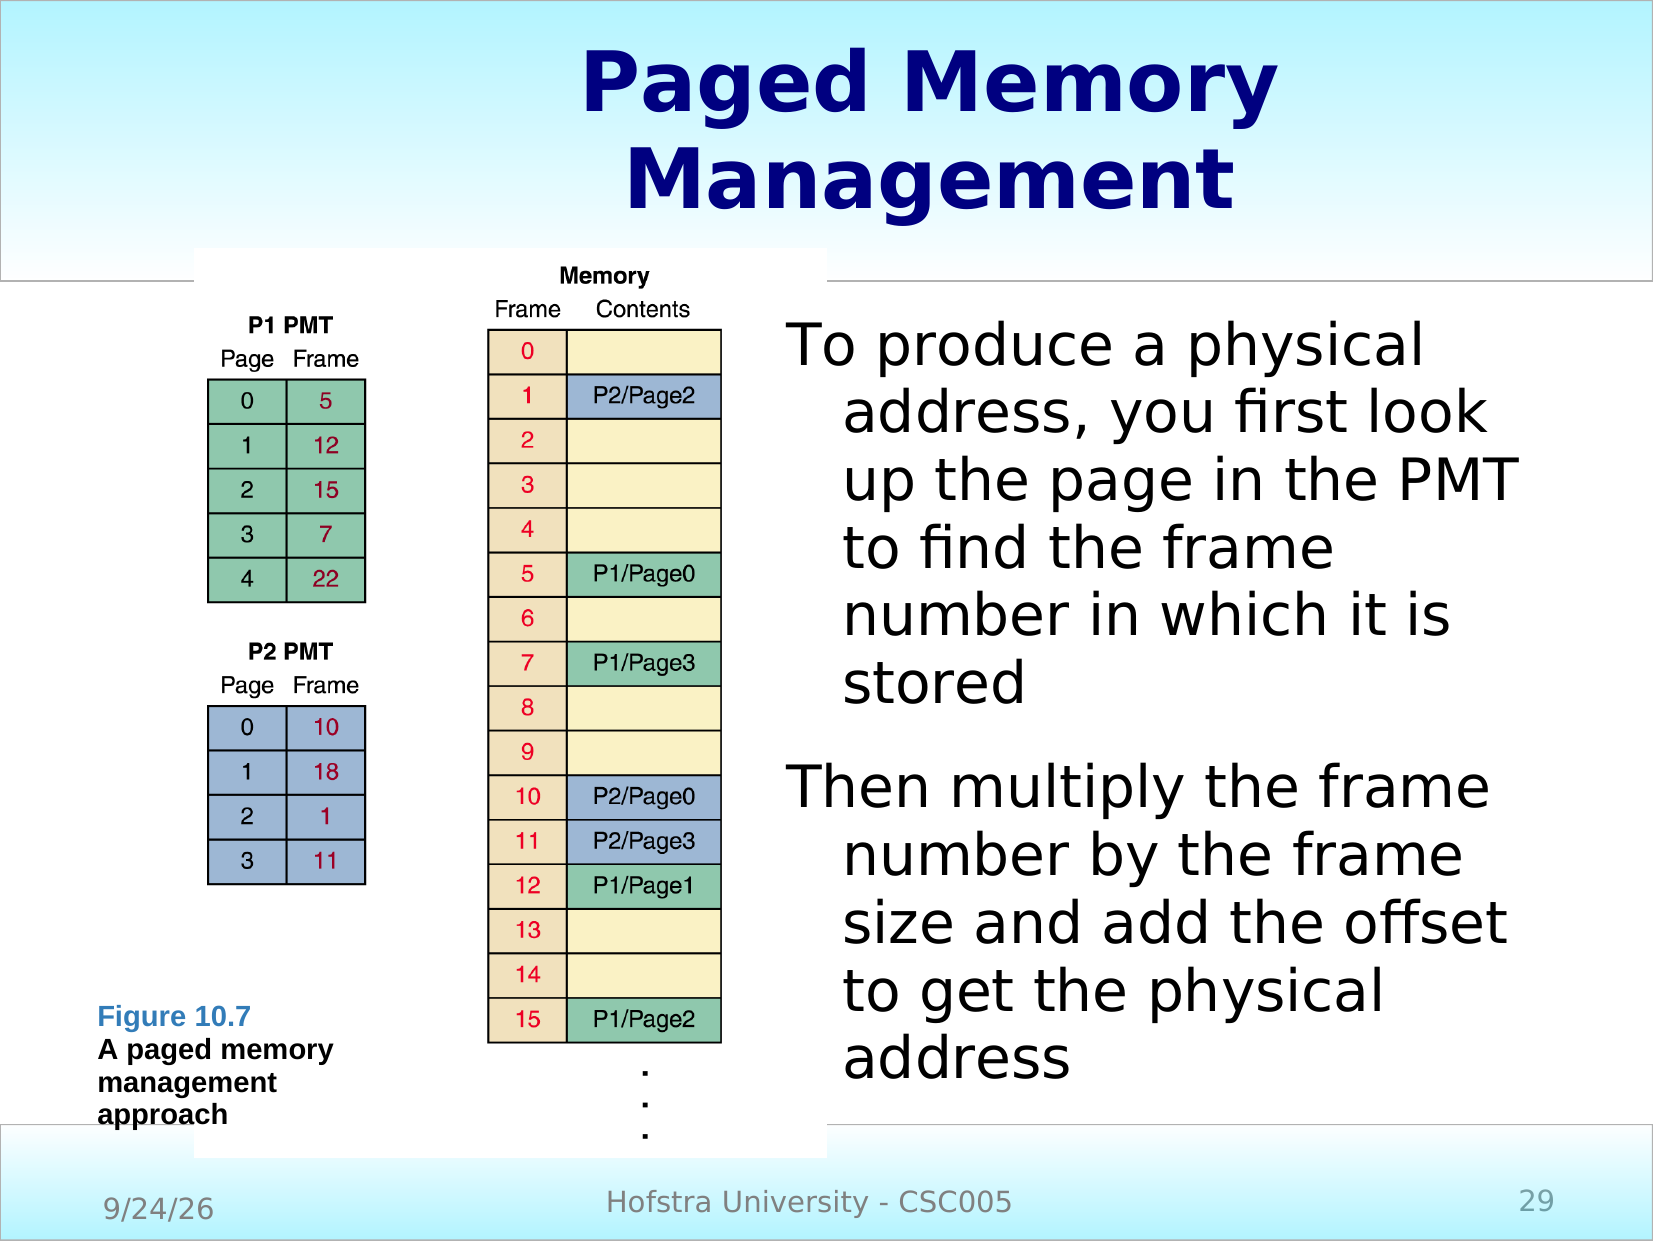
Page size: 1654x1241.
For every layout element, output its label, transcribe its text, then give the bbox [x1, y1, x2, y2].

text_box Figure 10.7 A paged memory management approach [82, 992, 386, 1139]
picture [194, 248, 827, 1158]
title Paged Memory Management [247, 12, 1612, 250]
list To produce a physical address, you first look up the page in the PMT to find the frame number in which it is stored Then multiply the frame number by the frame size and add the offset to get the physical address [771, 303, 1571, 1210]
